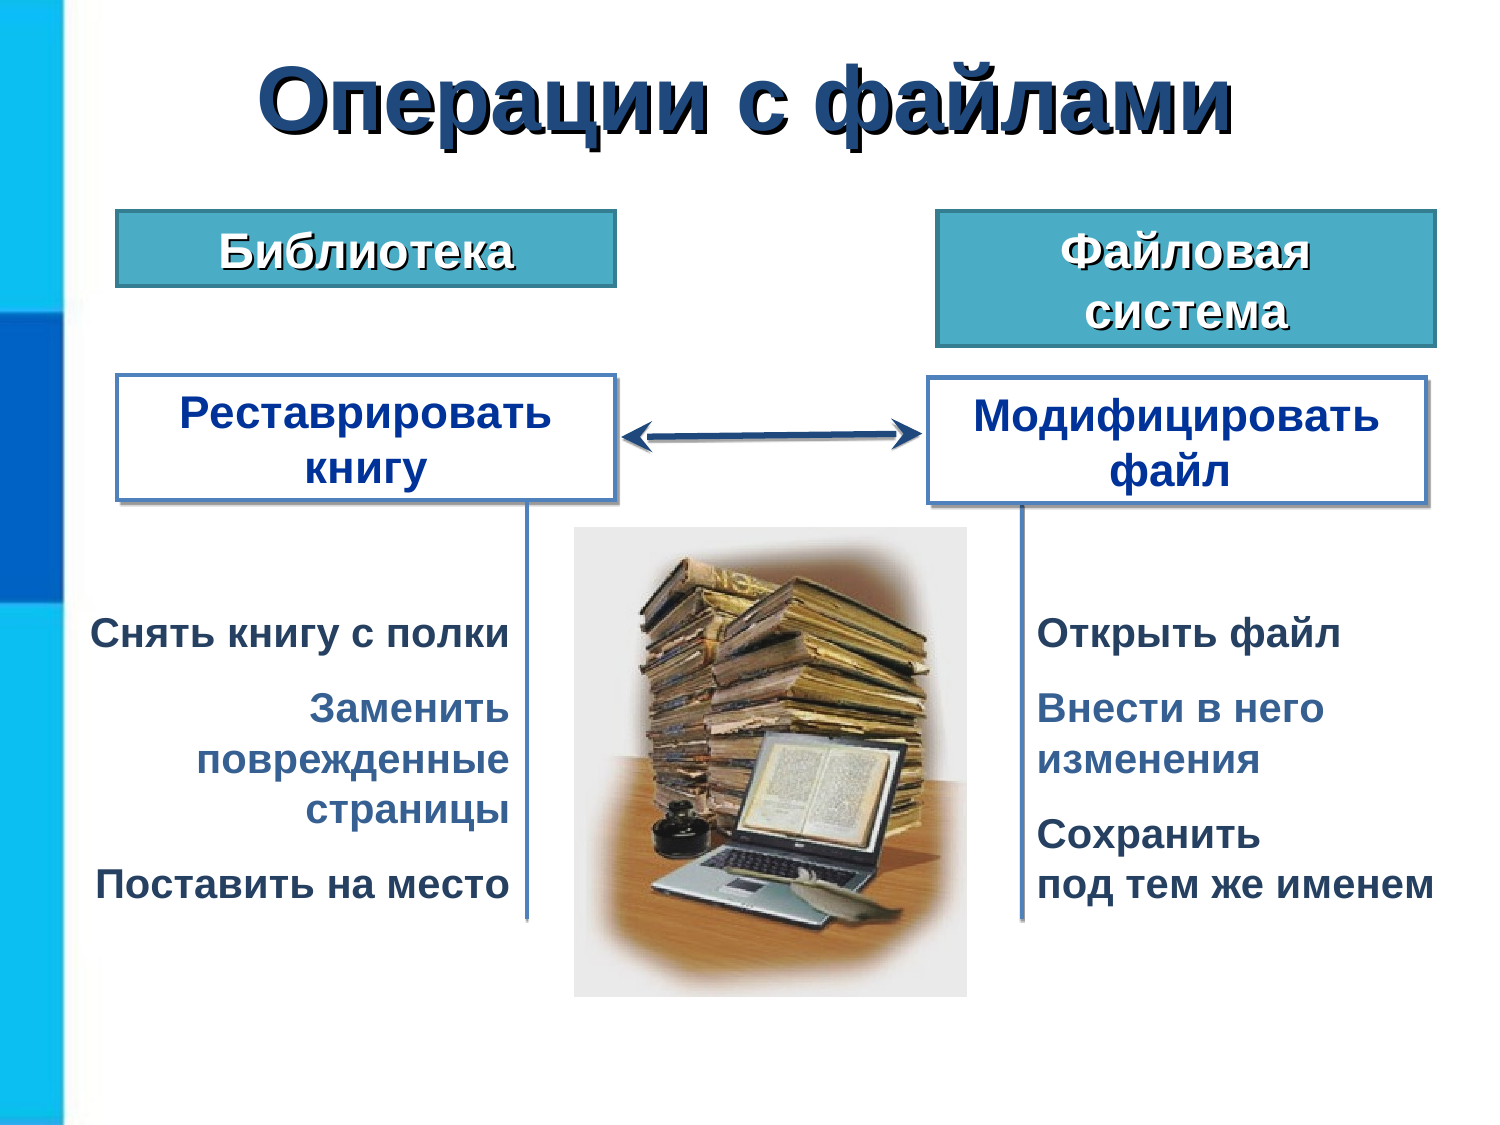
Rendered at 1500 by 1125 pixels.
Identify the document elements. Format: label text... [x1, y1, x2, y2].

title Операции с файлами [107, 0, 1383, 188]
text_box Библиотека [117, 210, 616, 287]
text_box Реставрировать книгу [117, 374, 616, 501]
picture [0, 0, 1500, 1125]
text_box Модифицировать файл [928, 377, 1427, 503]
text_box Открыть файл Внести в него изменения Сохранить под тем же именем [1021, 597, 1500, 916]
text_box Файловая система [937, 210, 1436, 347]
text_box Снять книгу с полки Заменить поврежденные страницы Поставить на место [58, 597, 525, 916]
